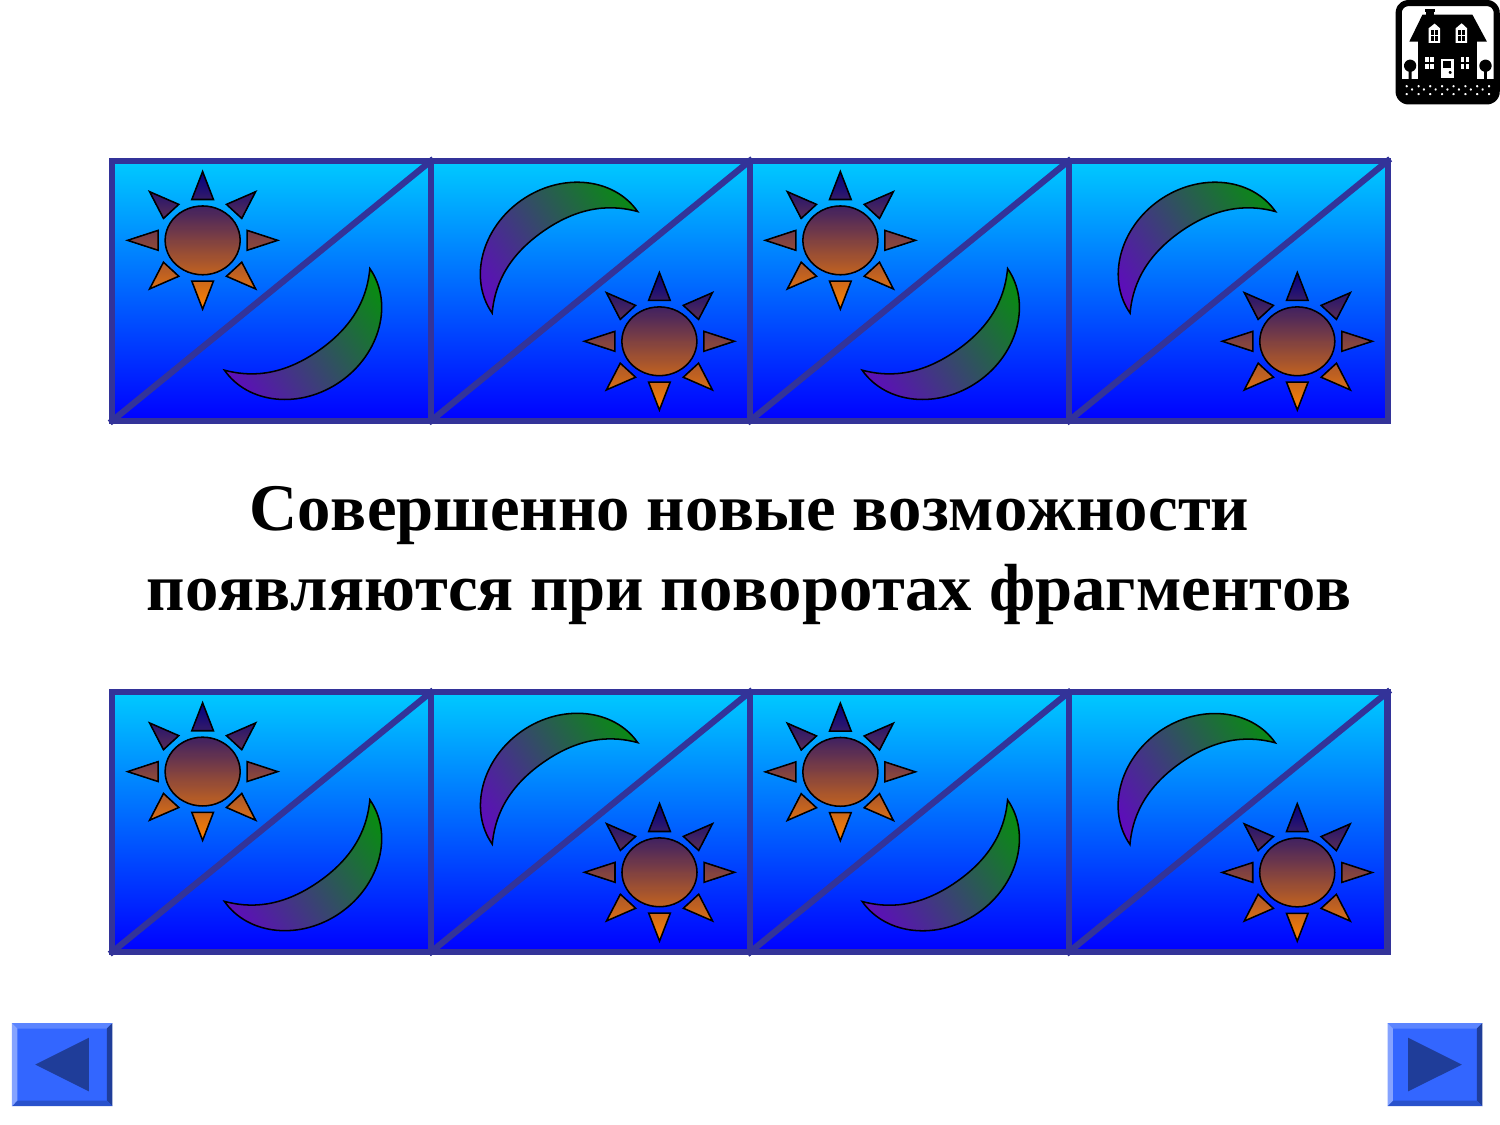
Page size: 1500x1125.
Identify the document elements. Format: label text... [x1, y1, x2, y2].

text_box [13, 1023, 113, 1107]
text_box [112, 692, 424, 947]
text_box [119, 160, 744, 421]
text_box [756, 692, 1381, 953]
text_box [112, 160, 425, 416]
picture [1395, 0, 1500, 105]
text_box [1076, 697, 1388, 952]
text_box [1388, 1023, 1483, 1107]
text_box [438, 692, 1062, 952]
text_box [437, 160, 1063, 421]
text_box Совершенно новые возможности появляются при поворотах фрагментов [100, 456, 1400, 632]
text_box [756, 160, 1382, 421]
text_box [118, 691, 744, 953]
text_box [1075, 166, 1388, 421]
